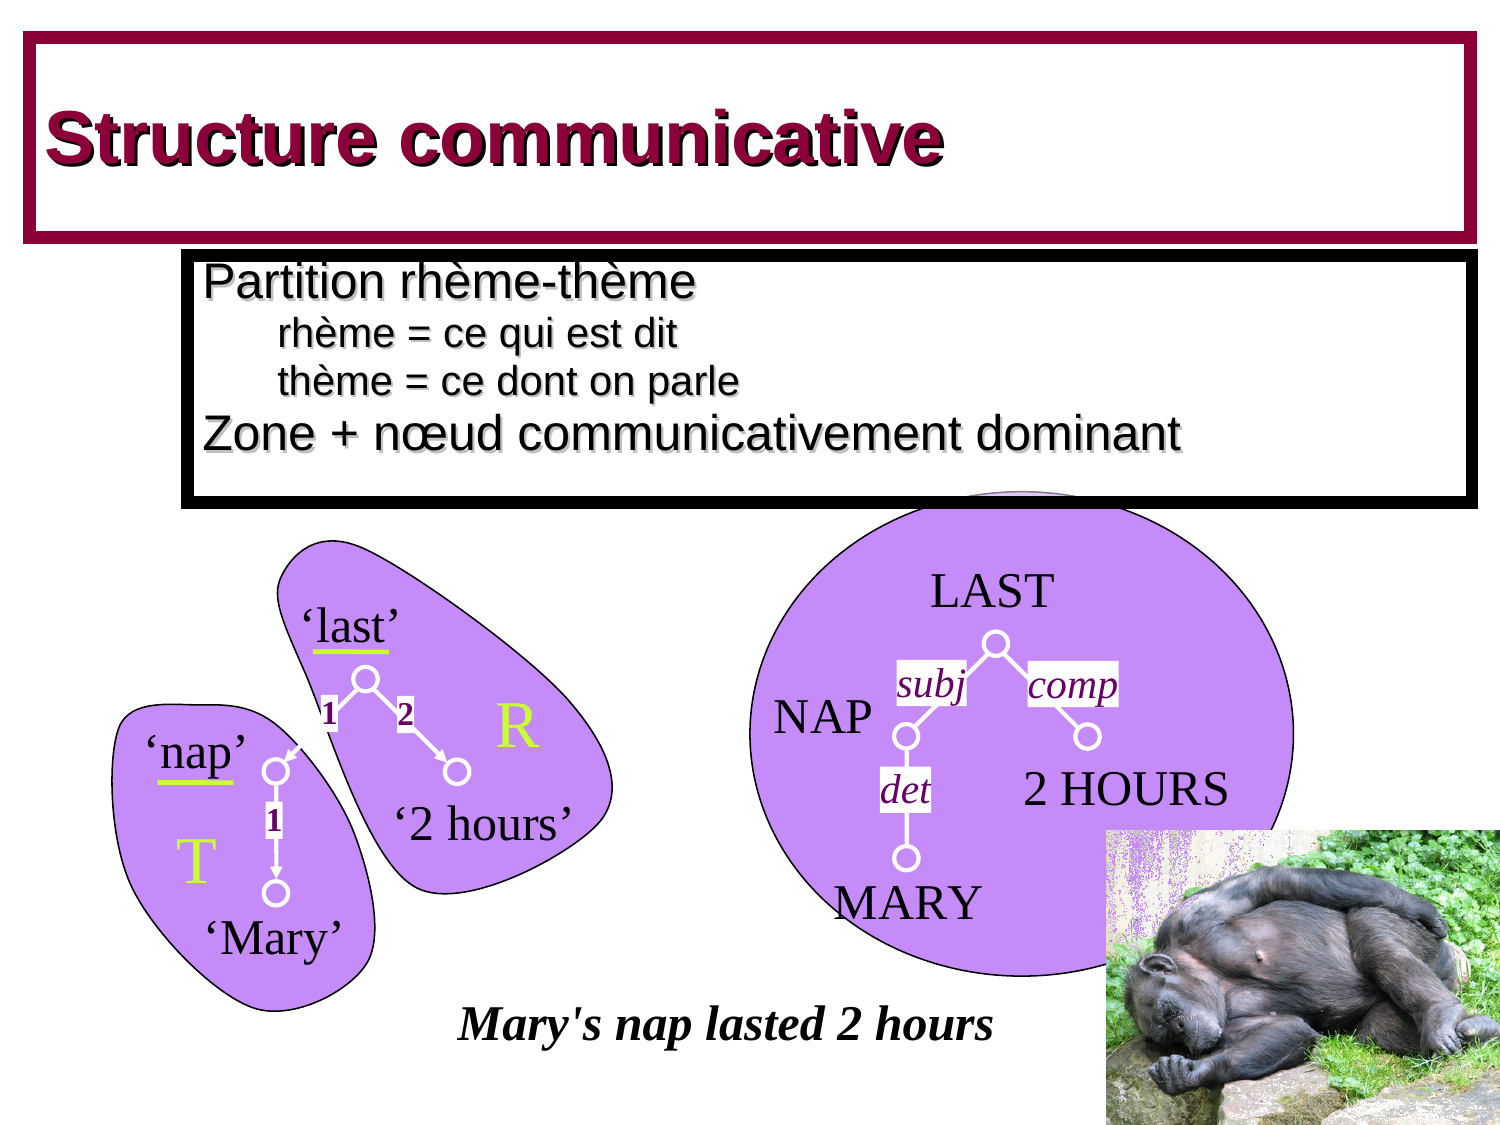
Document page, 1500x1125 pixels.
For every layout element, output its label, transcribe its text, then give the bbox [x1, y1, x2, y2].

text_box [986, 634, 1005, 653]
text_box 2 HOURS [1008, 753, 1261, 824]
text_box 2 [397, 695, 415, 734]
text_box ‘Mary’ [188, 902, 364, 974]
title Structure communicative [29, 37, 1471, 238]
text_box [749, 509, 1294, 977]
text_box ‘nap’ [128, 716, 304, 788]
text_box det [879, 766, 932, 813]
text_box [1078, 727, 1097, 746]
list Partition rhème-thème rhème = ce qui est dit thème = ce dont on parle Zone + nœud communicativement dominant [187, 255, 1472, 503]
text_box T [161, 825, 226, 898]
text_box [897, 849, 916, 867]
text_box [111, 704, 275, 962]
text_box 1 [265, 801, 283, 839]
text_box NAP [759, 681, 935, 753]
text_box subj [896, 659, 967, 707]
text_box MARY [819, 867, 1016, 938]
text_box R [480, 688, 545, 761]
text_box comp [1027, 660, 1119, 708]
text_box ‘last’ [285, 590, 460, 662]
text_box subj [938, 680, 949, 696]
text_box [266, 884, 285, 902]
text_box [201, 974, 359, 1012]
picture [1106, 830, 1500, 1125]
text_box LAST [915, 555, 1091, 626]
text_box [356, 670, 375, 689]
text_box ‘2 hours’ [377, 788, 592, 860]
text_box 1 [320, 694, 338, 733]
text_box [387, 860, 549, 894]
text_box [300, 608, 613, 844]
text_box [277, 752, 375, 968]
text_box [448, 762, 467, 781]
text_box [277, 540, 434, 626]
text_box Mary's nap lasted 2 hours [442, 987, 1098, 1059]
